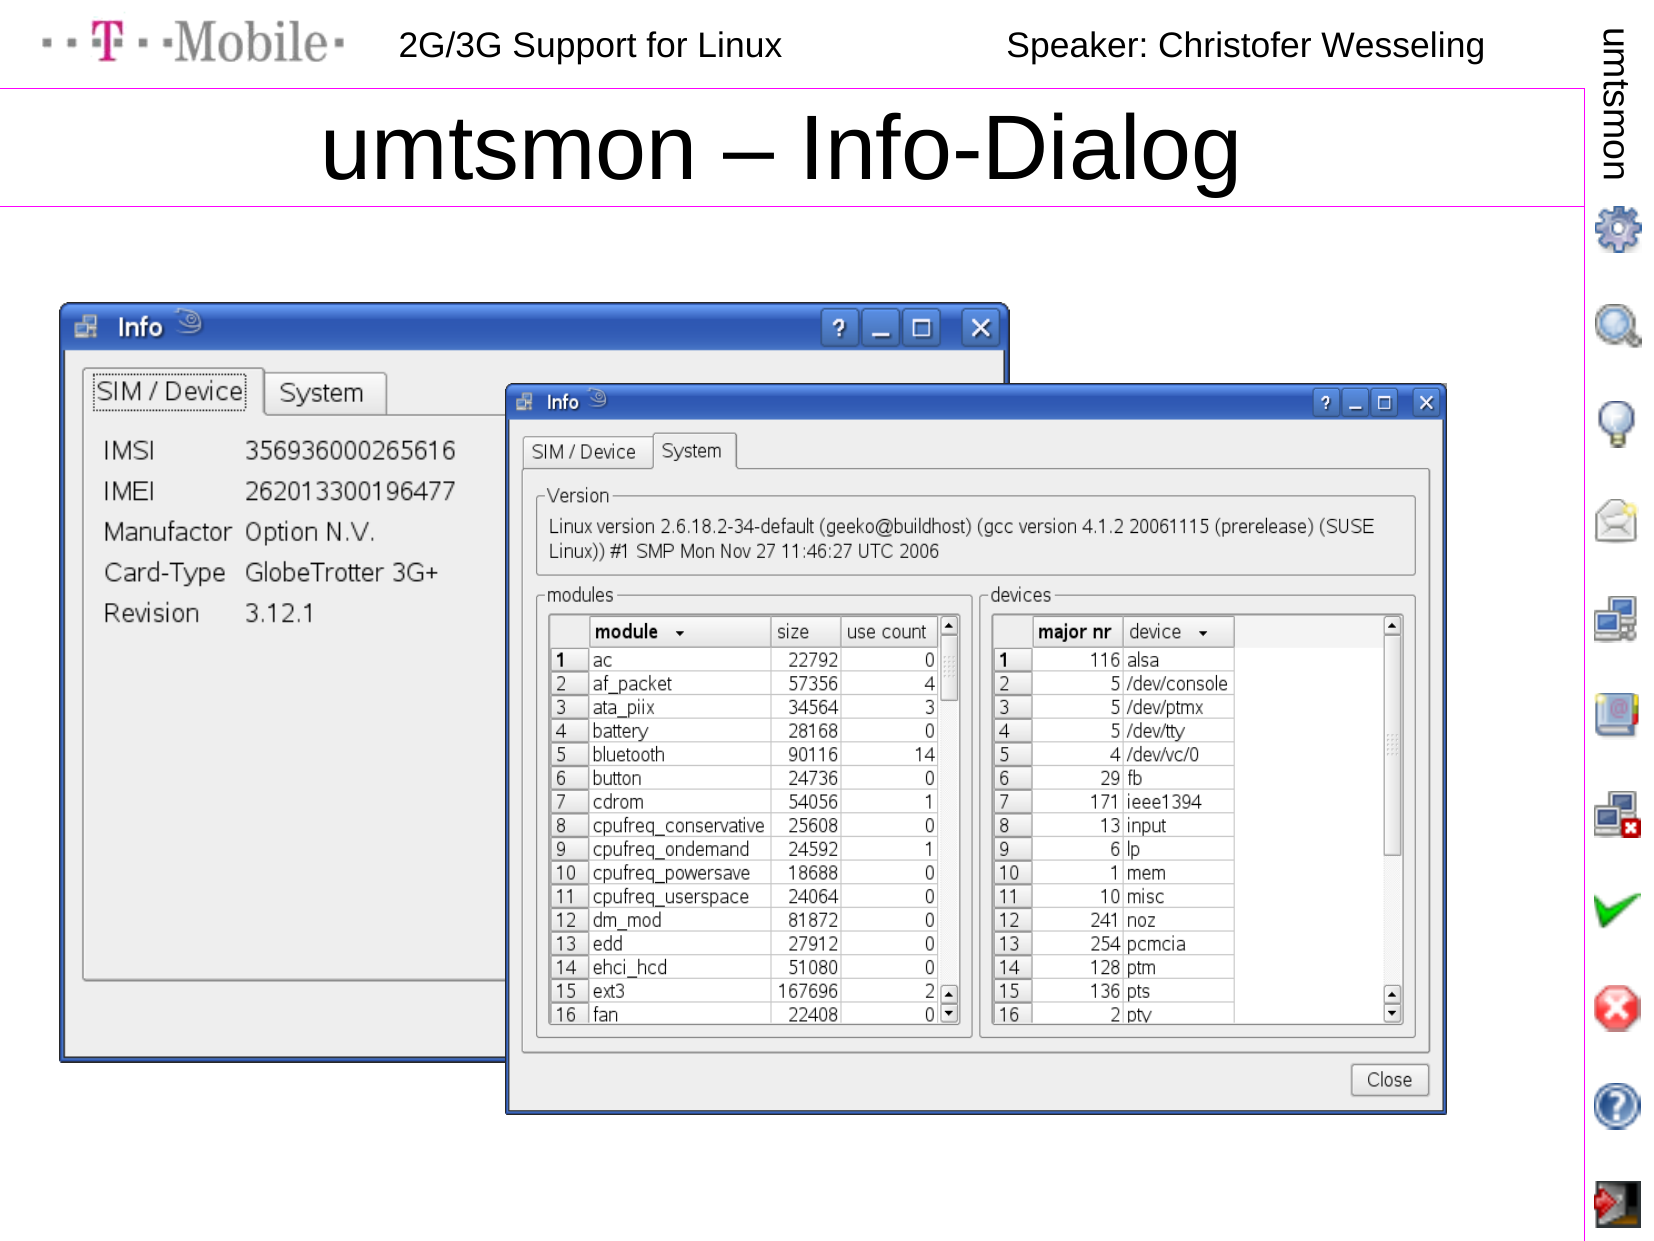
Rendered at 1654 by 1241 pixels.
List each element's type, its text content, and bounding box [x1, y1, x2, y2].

picture [59, 302, 1447, 1115]
picture [1594, 985, 1641, 1032]
picture [1594, 693, 1641, 740]
picture [11, 6, 365, 77]
picture [1594, 401, 1641, 448]
picture [1595, 206, 1642, 253]
picture [1594, 791, 1641, 838]
picture [1594, 1181, 1641, 1228]
picture [1594, 888, 1641, 935]
picture [1594, 596, 1641, 643]
picture [1594, 499, 1641, 546]
picture [1594, 1083, 1641, 1130]
picture [1595, 304, 1642, 351]
title umtsmon – Info-Dialog [0, 90, 1565, 205]
